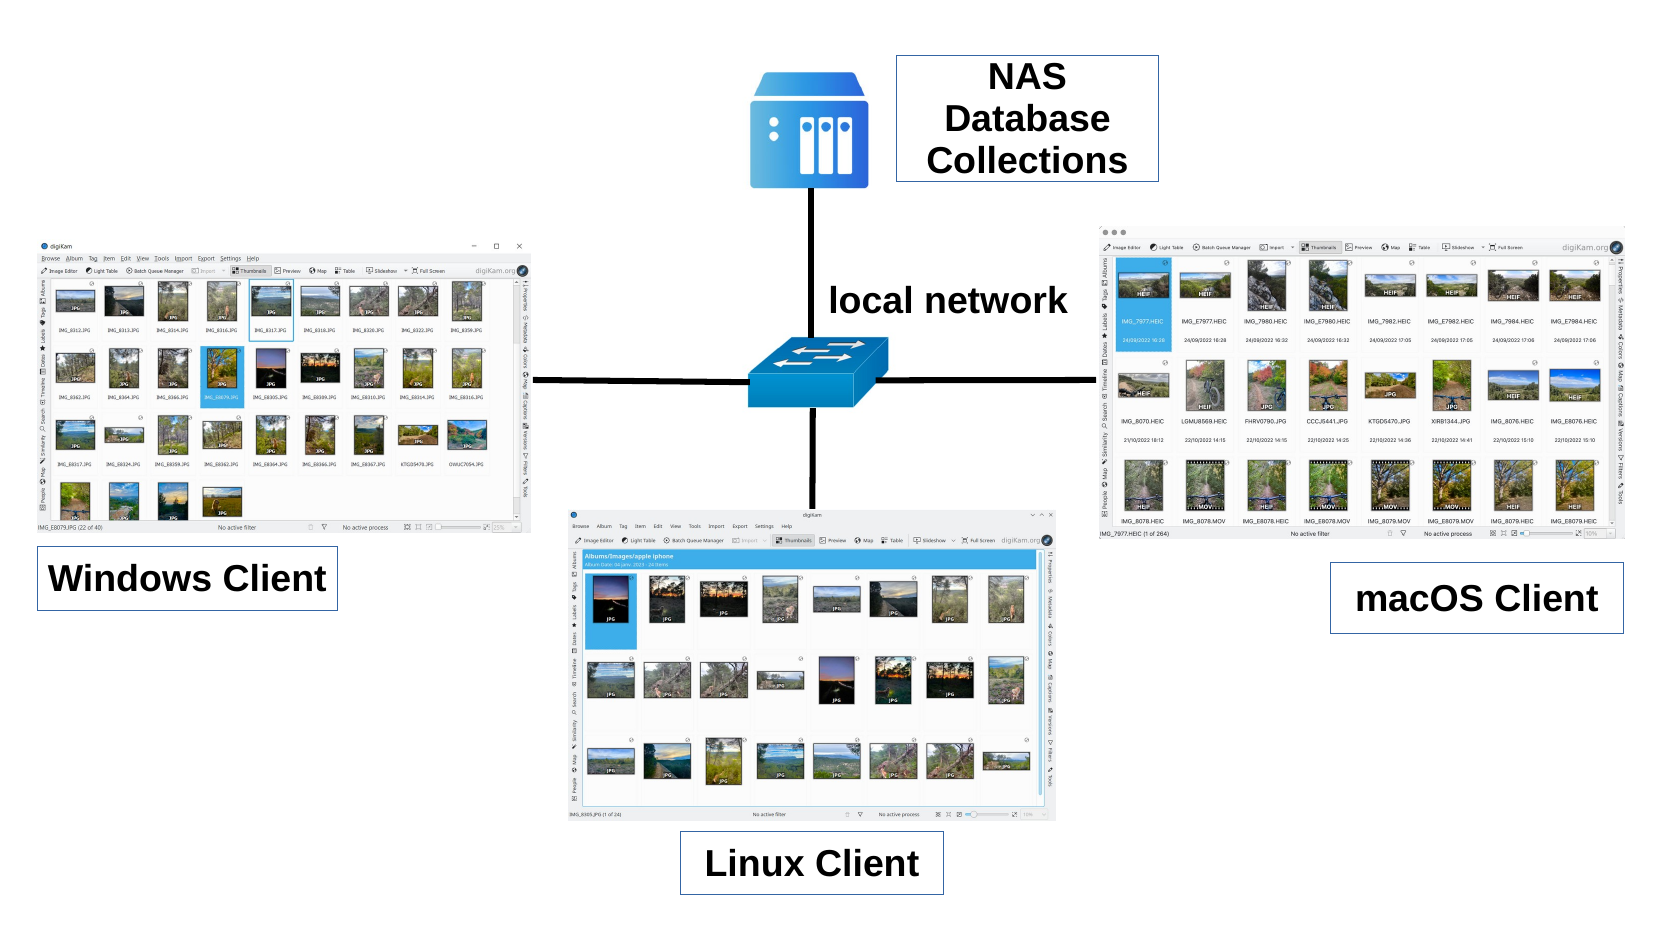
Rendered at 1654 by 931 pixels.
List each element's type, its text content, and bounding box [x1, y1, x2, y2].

text_box Windows Client [37, 546, 338, 611]
picture [568, 509, 1056, 822]
text_box NAS Database Collections [896, 55, 1159, 182]
picture [678, 260, 979, 483]
text_box Linux Client [680, 831, 944, 895]
picture [678, 385, 809, 483]
picture [717, 38, 901, 222]
picture [775, 359, 812, 366]
text_box local network [817, 268, 1080, 332]
text_box macOS Client [1330, 562, 1624, 634]
picture [37, 239, 531, 533]
picture [1099, 226, 1625, 539]
